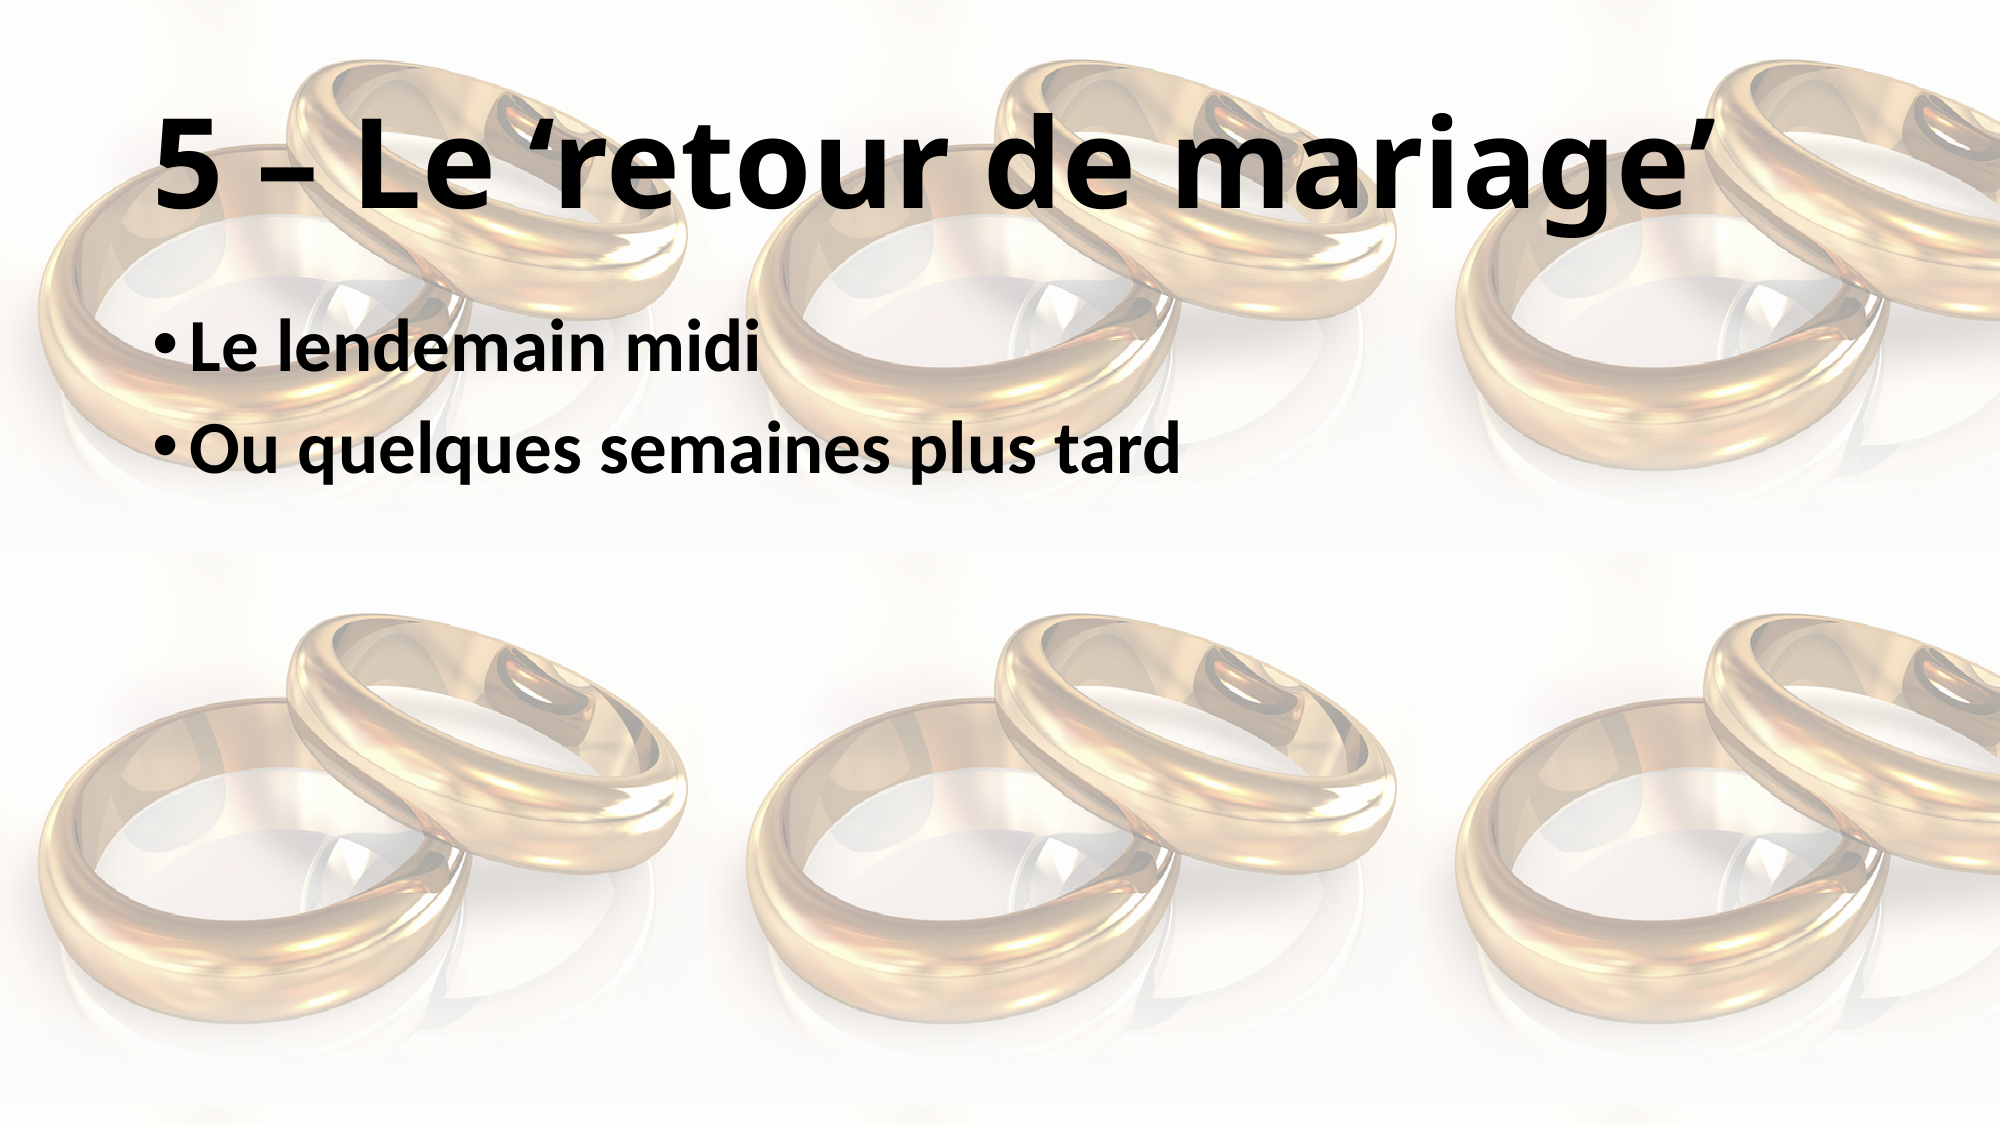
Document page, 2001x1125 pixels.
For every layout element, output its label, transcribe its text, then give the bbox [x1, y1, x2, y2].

title 5 – Le ‘retour de mariage’ [137, 59, 1863, 278]
list Le lendemain midi Ou quelques semaines plus tard [137, 299, 1863, 1014]
